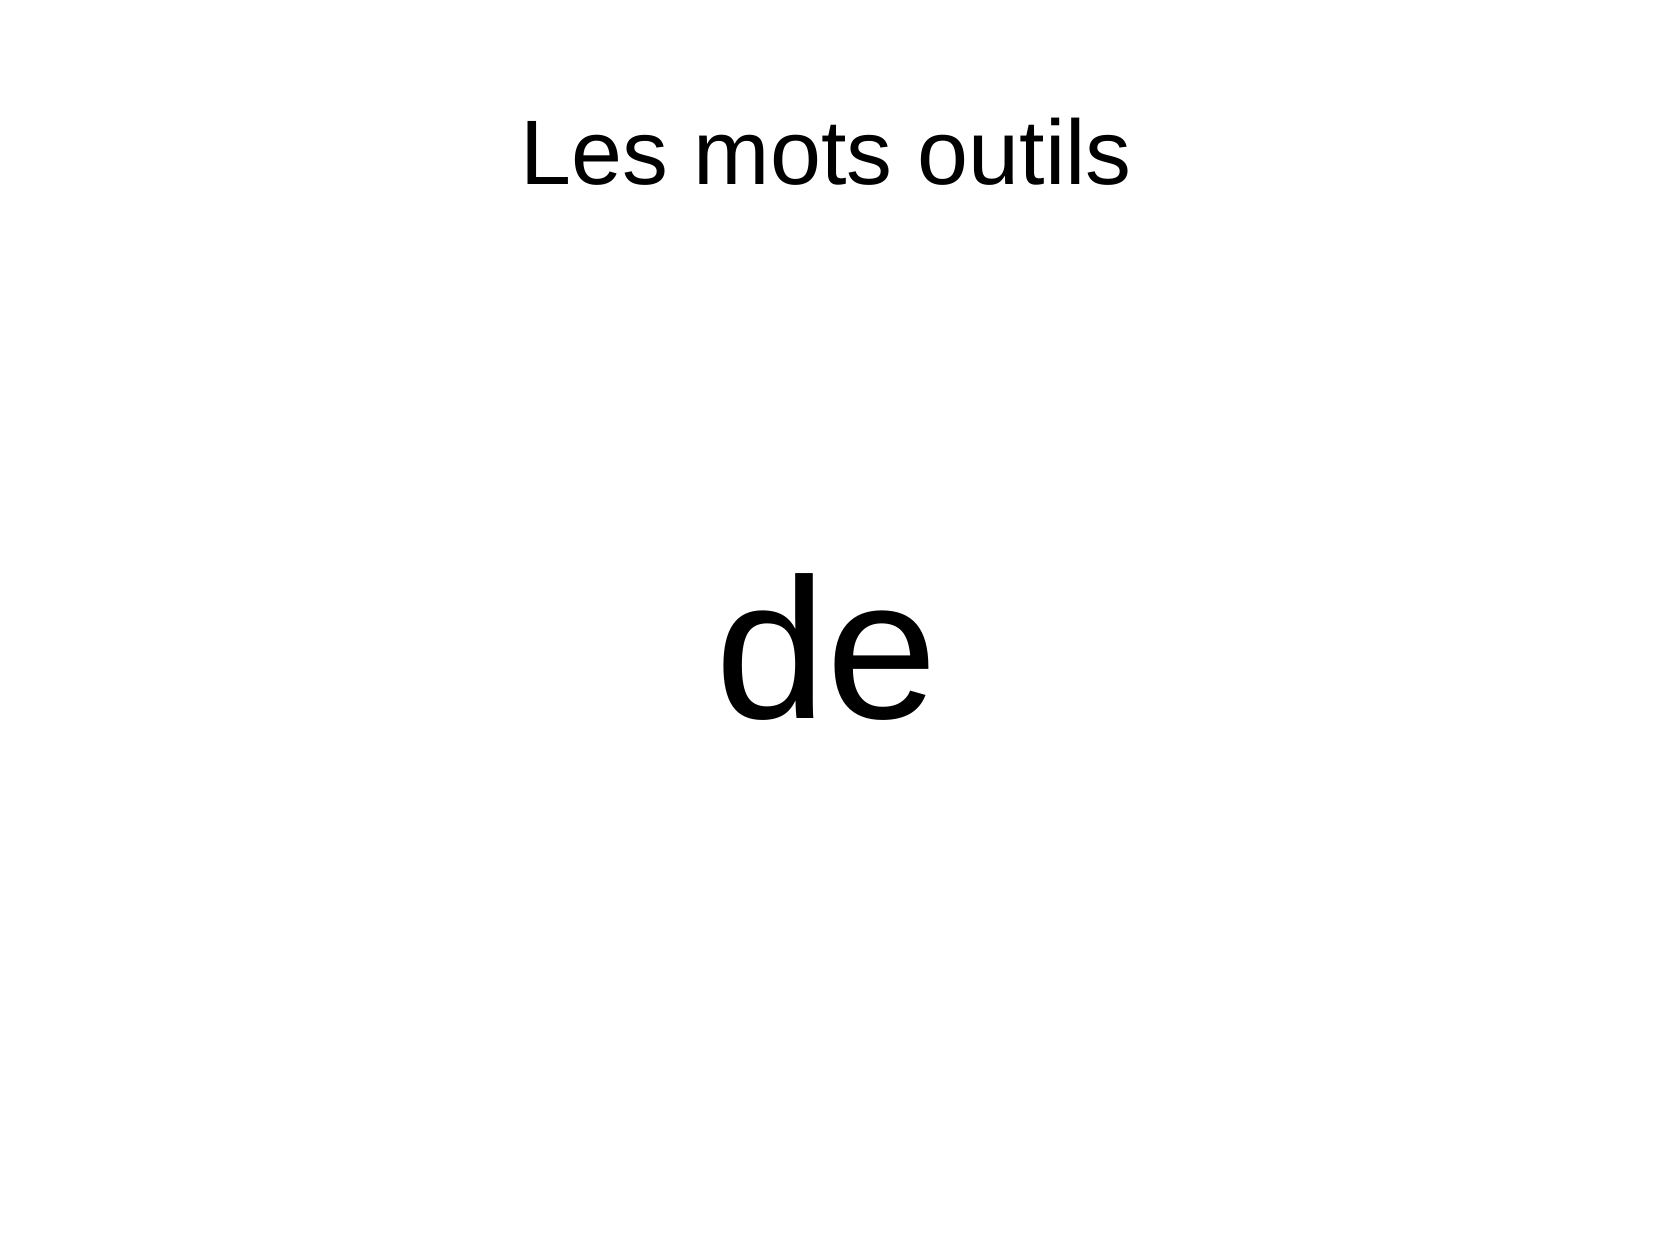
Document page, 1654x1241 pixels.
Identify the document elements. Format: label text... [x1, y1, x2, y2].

title Les mots outils [82, 49, 1571, 257]
subtitle de [82, 290, 1571, 1010]
